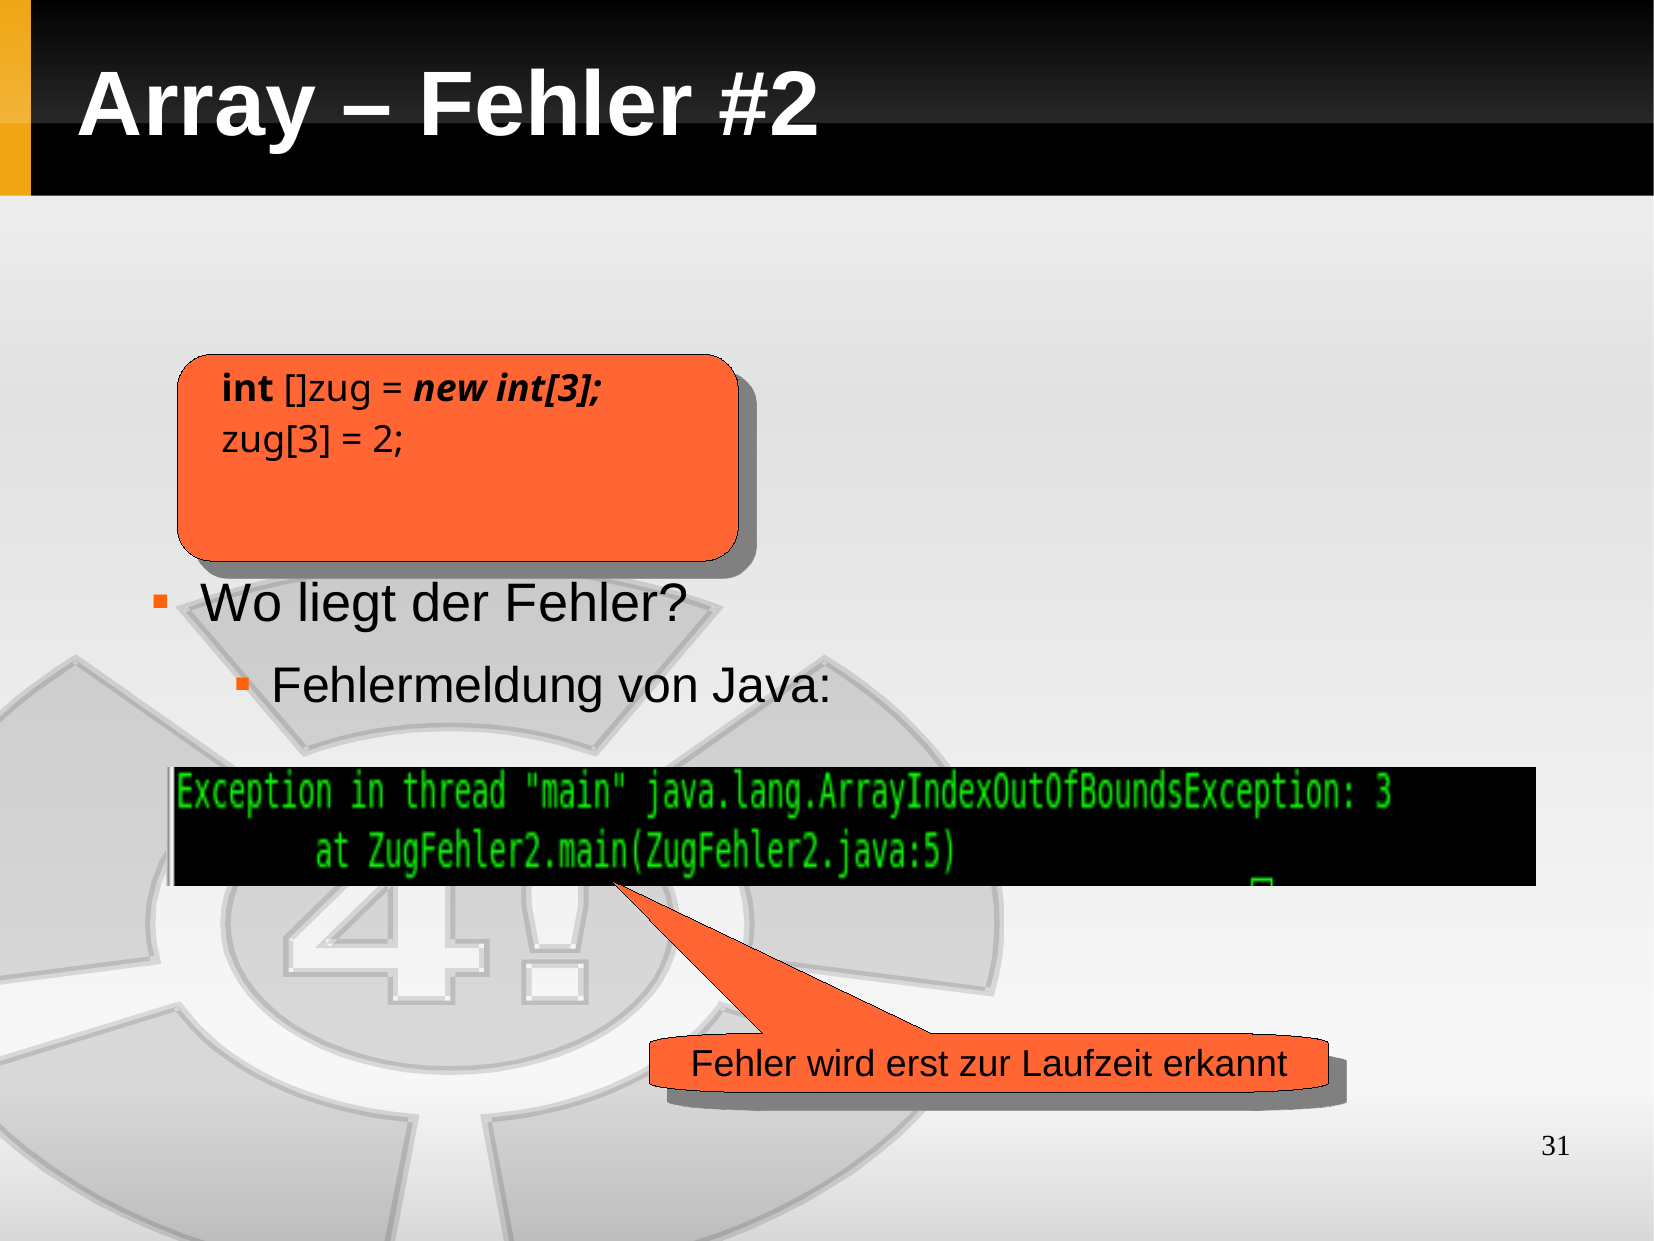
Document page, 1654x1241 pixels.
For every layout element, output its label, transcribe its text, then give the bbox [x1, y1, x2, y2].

picture [0, 0, 1654, 1241]
text_box int []zug = new int[3]; zug[3] = 2; [206, 354, 692, 500]
text_box Fehler wird erst zur Laufzeit erkannt [610, 879, 1329, 1093]
list Wo liegt der Fehler? Fehlermeldung von Java: [59, 236, 1548, 1040]
text_box [177, 354, 739, 562]
title Array – Fehler #2 [76, 7, 1565, 200]
